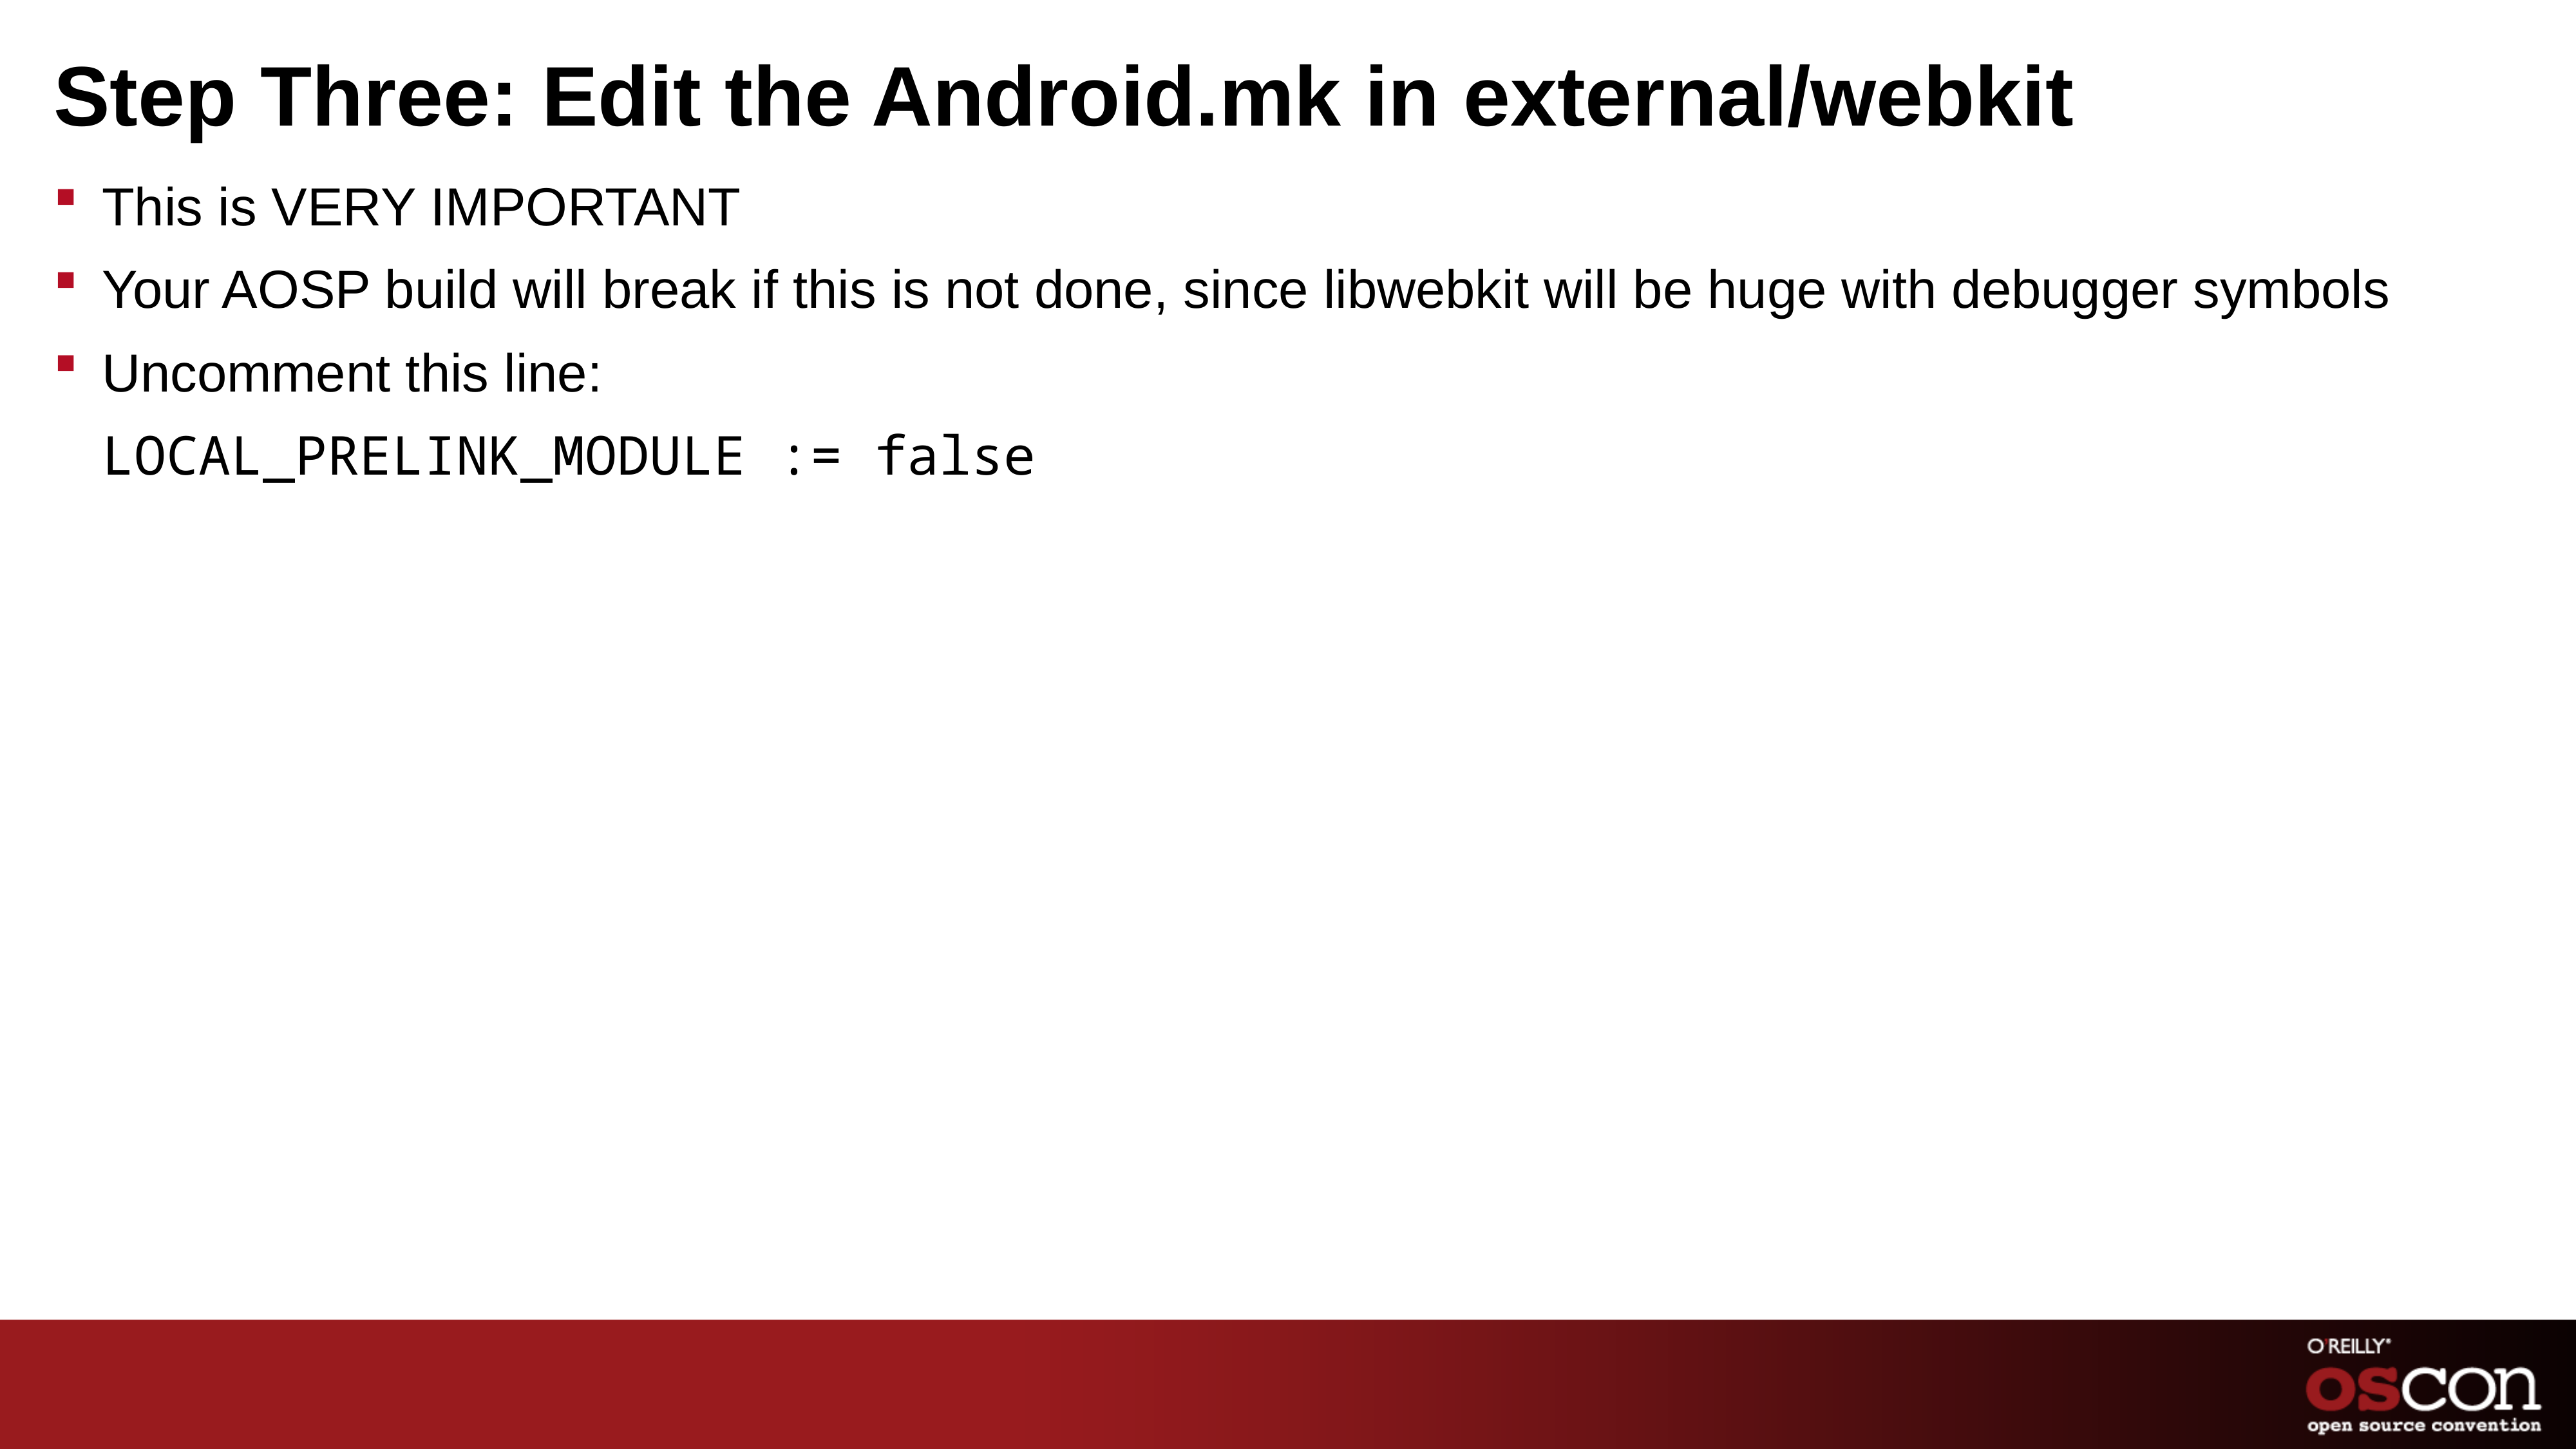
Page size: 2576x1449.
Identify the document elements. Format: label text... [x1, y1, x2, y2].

picture [0, 0, 2576, 1449]
list This is VERY IMPORTANT Your AOSP build will break if this is not done, since libwebkit will be huge with debugger symbols Uncomment this line: LOCAL_PRELINK_MODULE := false [48, 166, 2514, 1135]
title Step Three: Edit the Android.mk in external/webkit [48, 17, 2514, 166]
